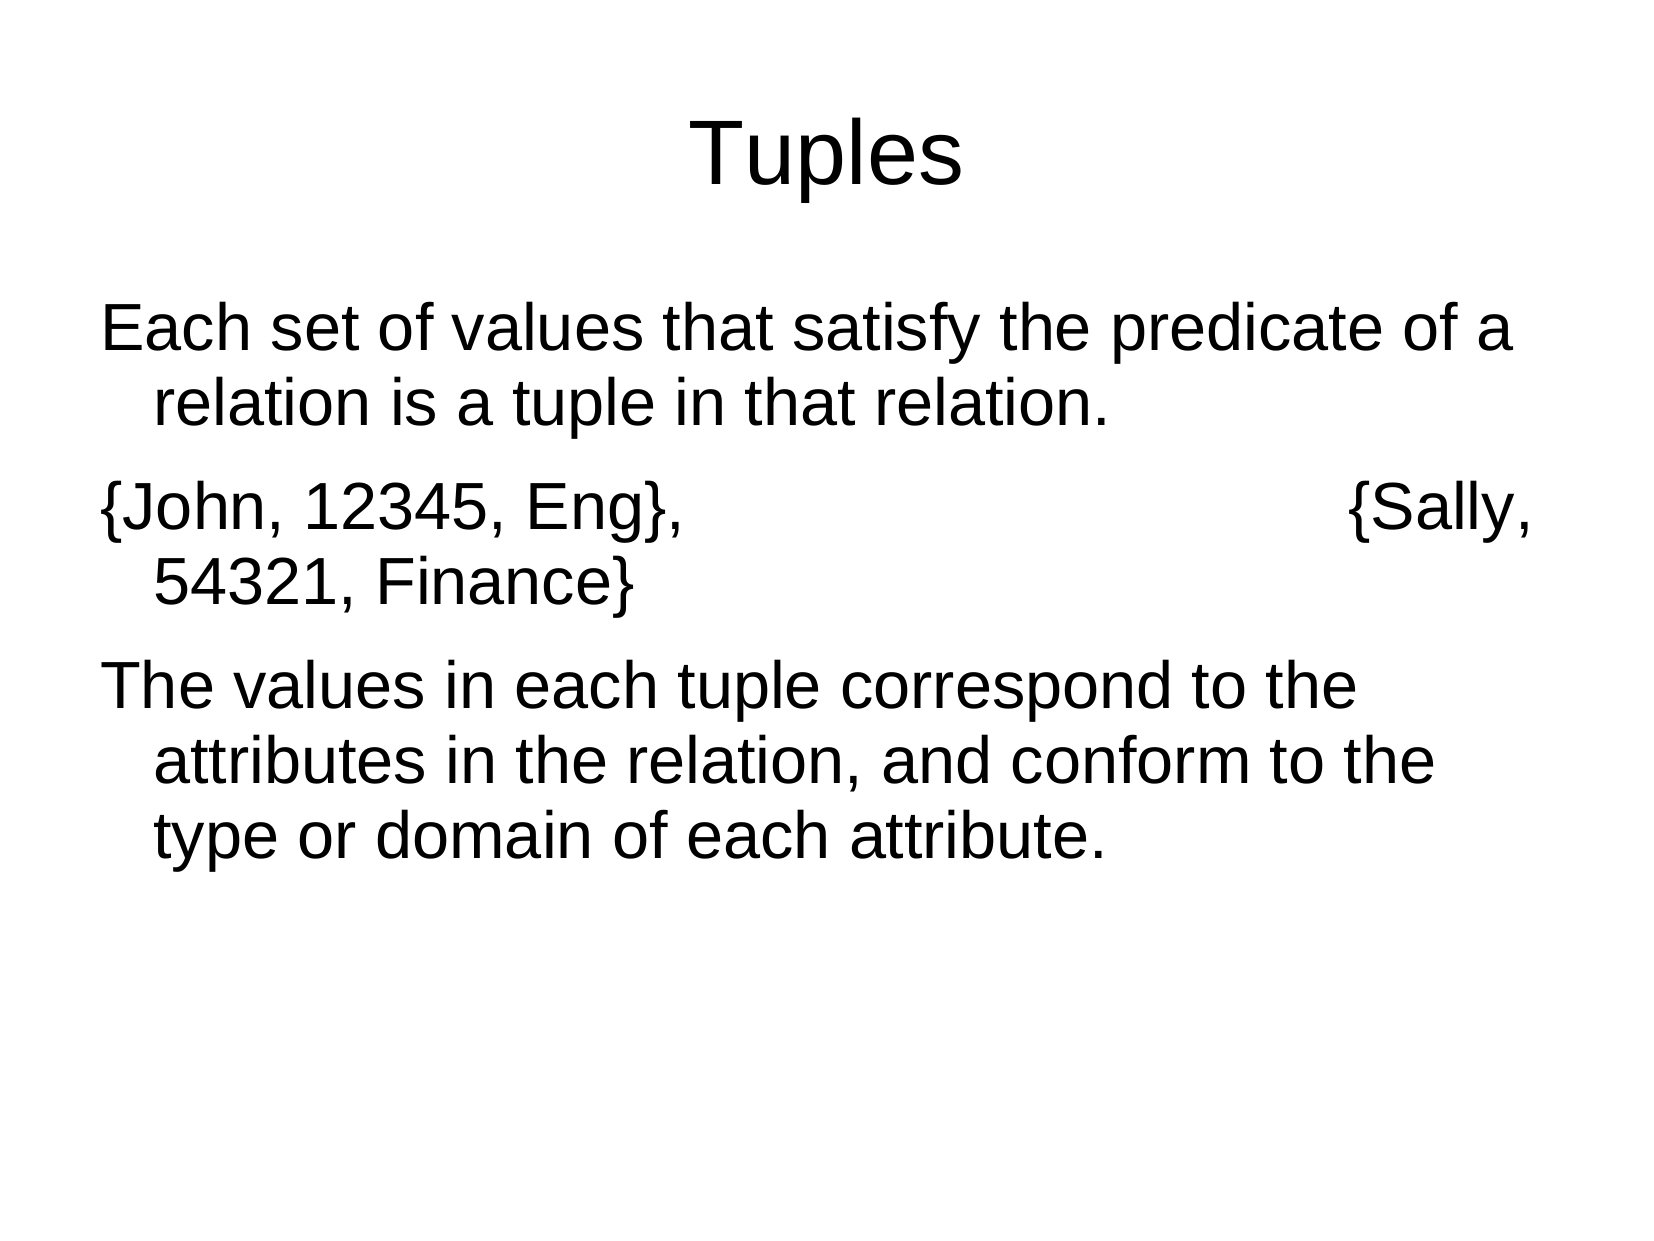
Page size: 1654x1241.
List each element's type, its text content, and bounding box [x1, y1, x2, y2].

list Each set of values that satisfy the predicate of a relation is a tuple in that relation. {John, 12345, Eng}, {Sally, 54321, Finance} The values in each tuple correspond to the attributes in the relation, and conform to the type or domain of each attribute. [82, 290, 1571, 1094]
title Tuples [82, 56, 1571, 250]
